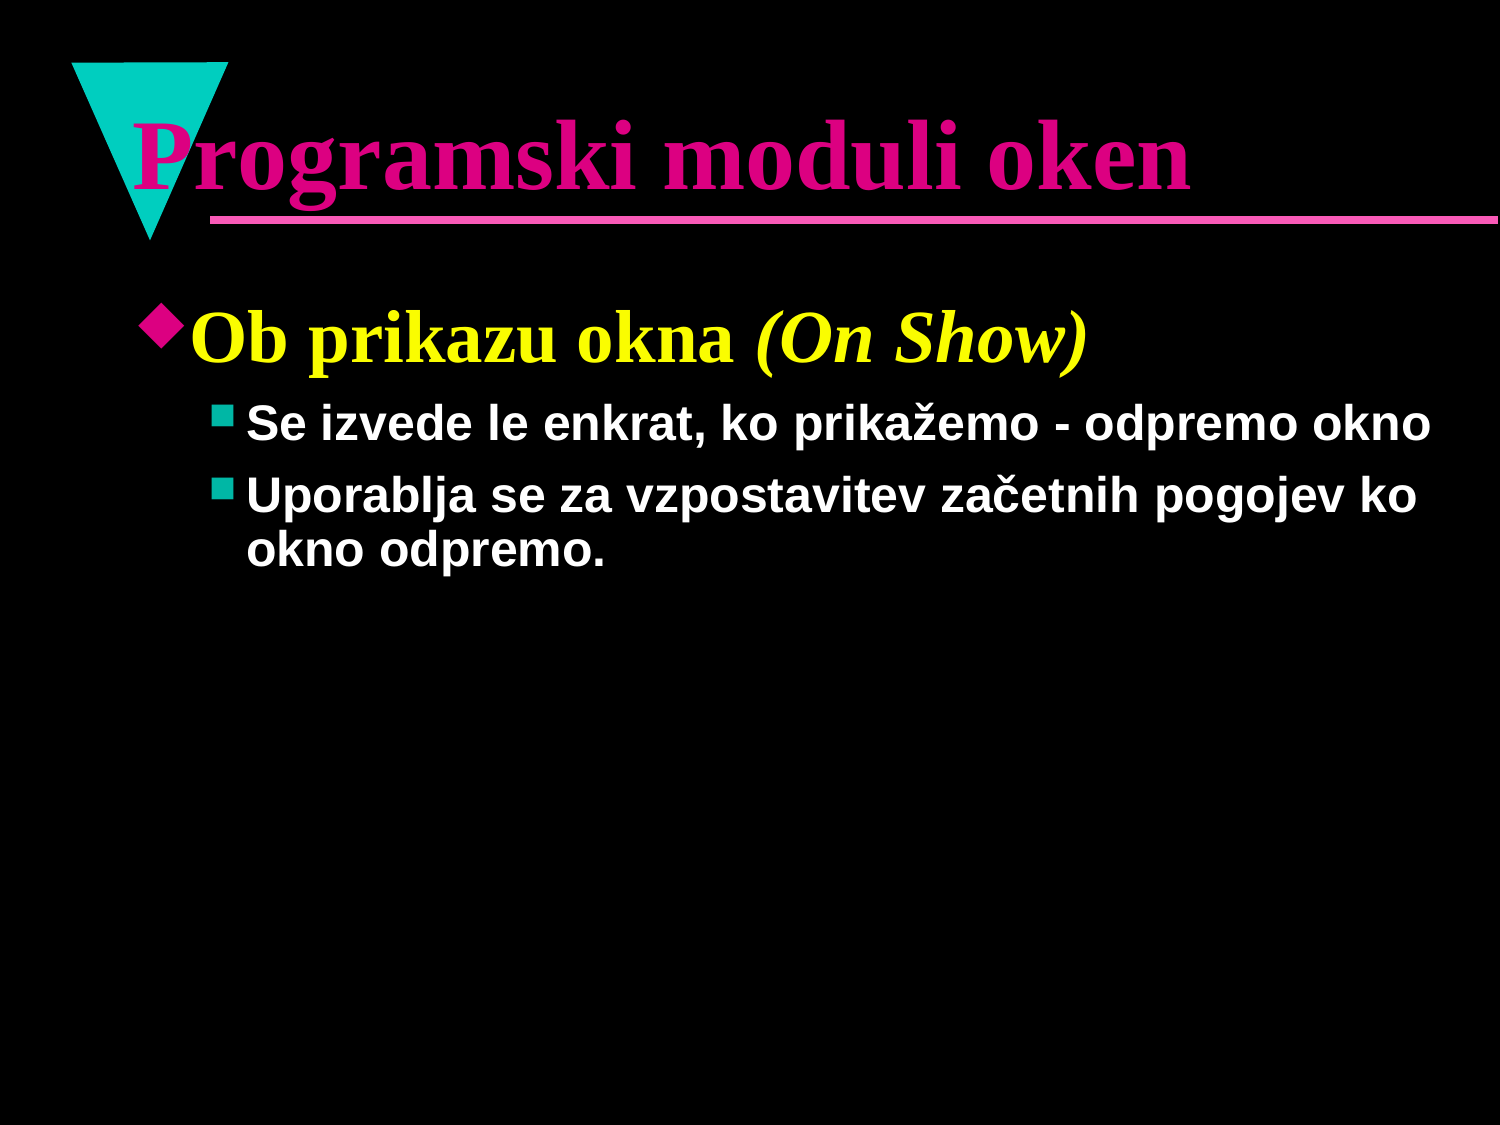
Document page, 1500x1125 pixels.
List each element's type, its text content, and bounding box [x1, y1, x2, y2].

list Ob prikazu okna (On Show) Se izvede le enkrat, ko prikažemo - odpremo okno Uporablja se za vzpostavitev začetnih pogojev ko okno odpremo. [118, 289, 1498, 965]
title Programski moduli oken [117, 63, 1500, 251]
